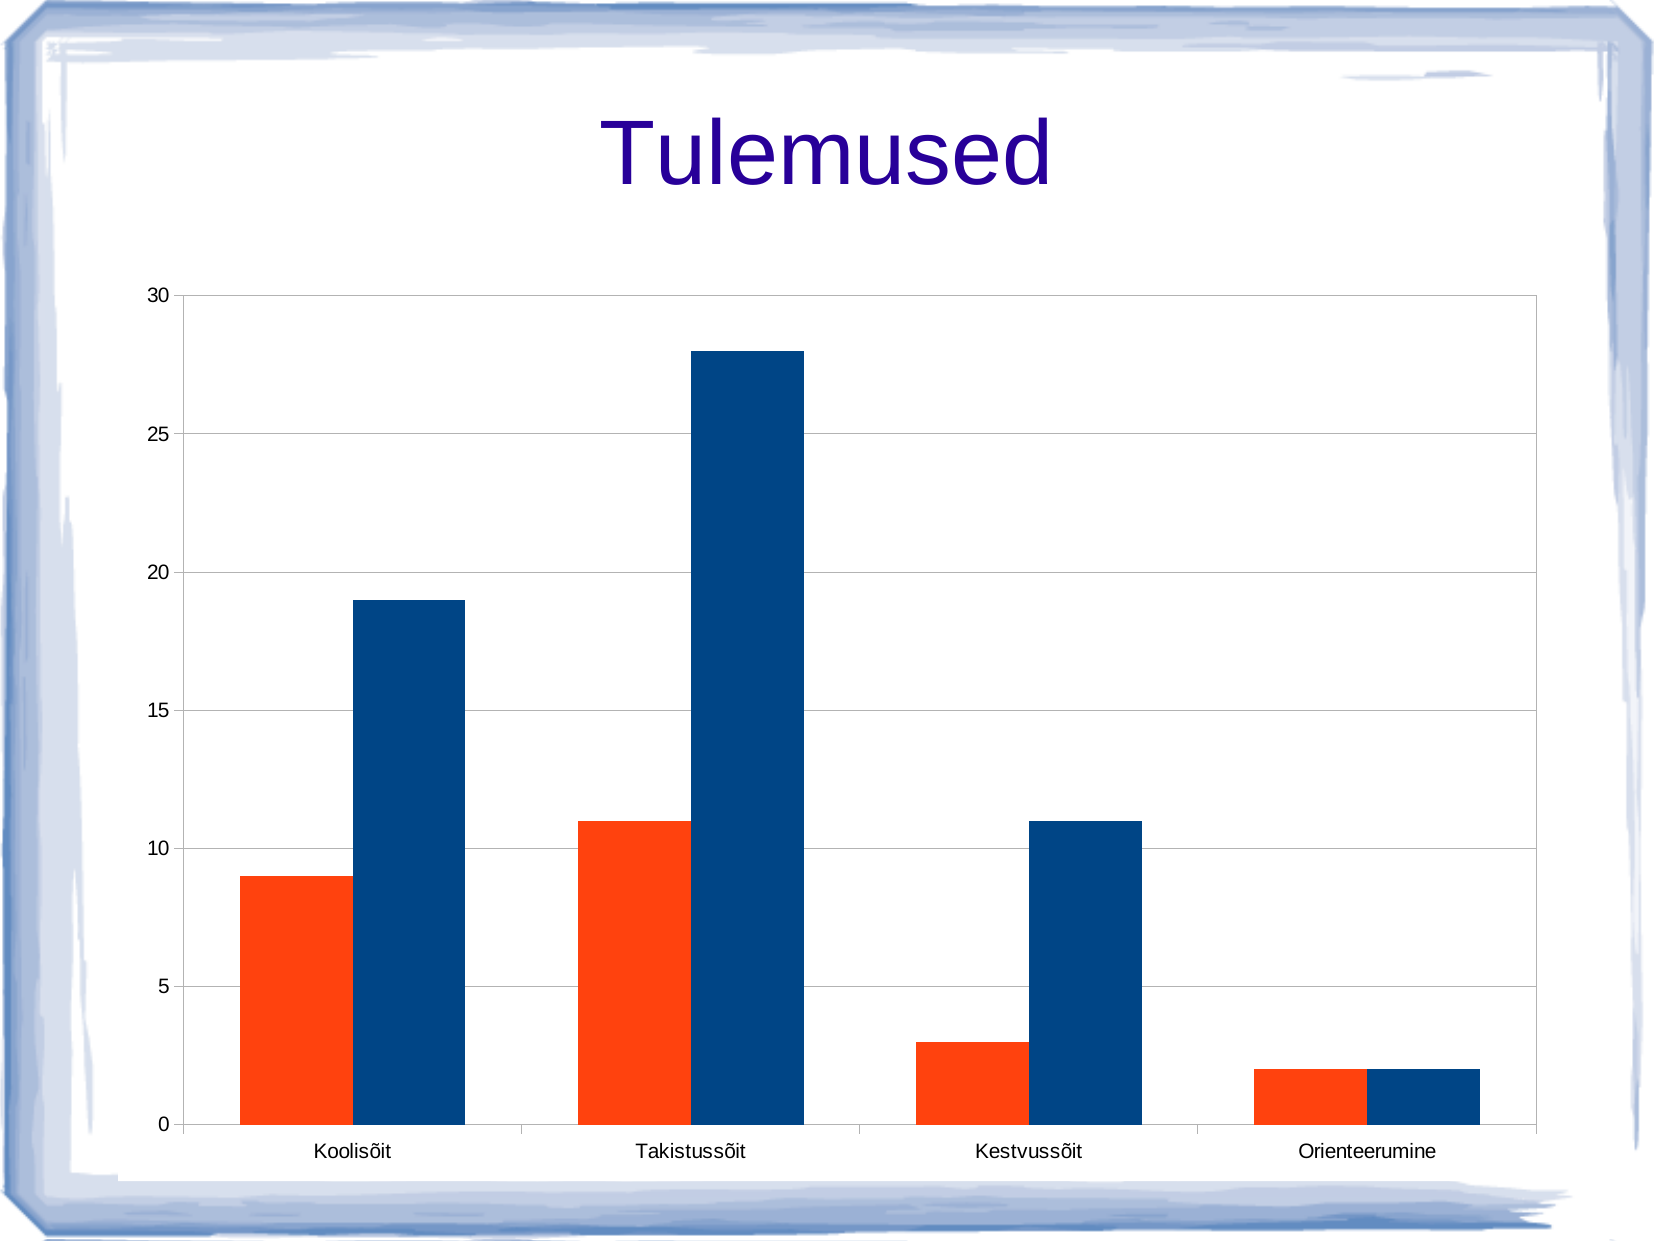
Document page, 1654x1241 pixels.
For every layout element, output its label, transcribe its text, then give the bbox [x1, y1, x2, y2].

picture [0, 0, 1654, 1241]
chart [118, 265, 1565, 1182]
title Tulemused [82, 49, 1571, 257]
